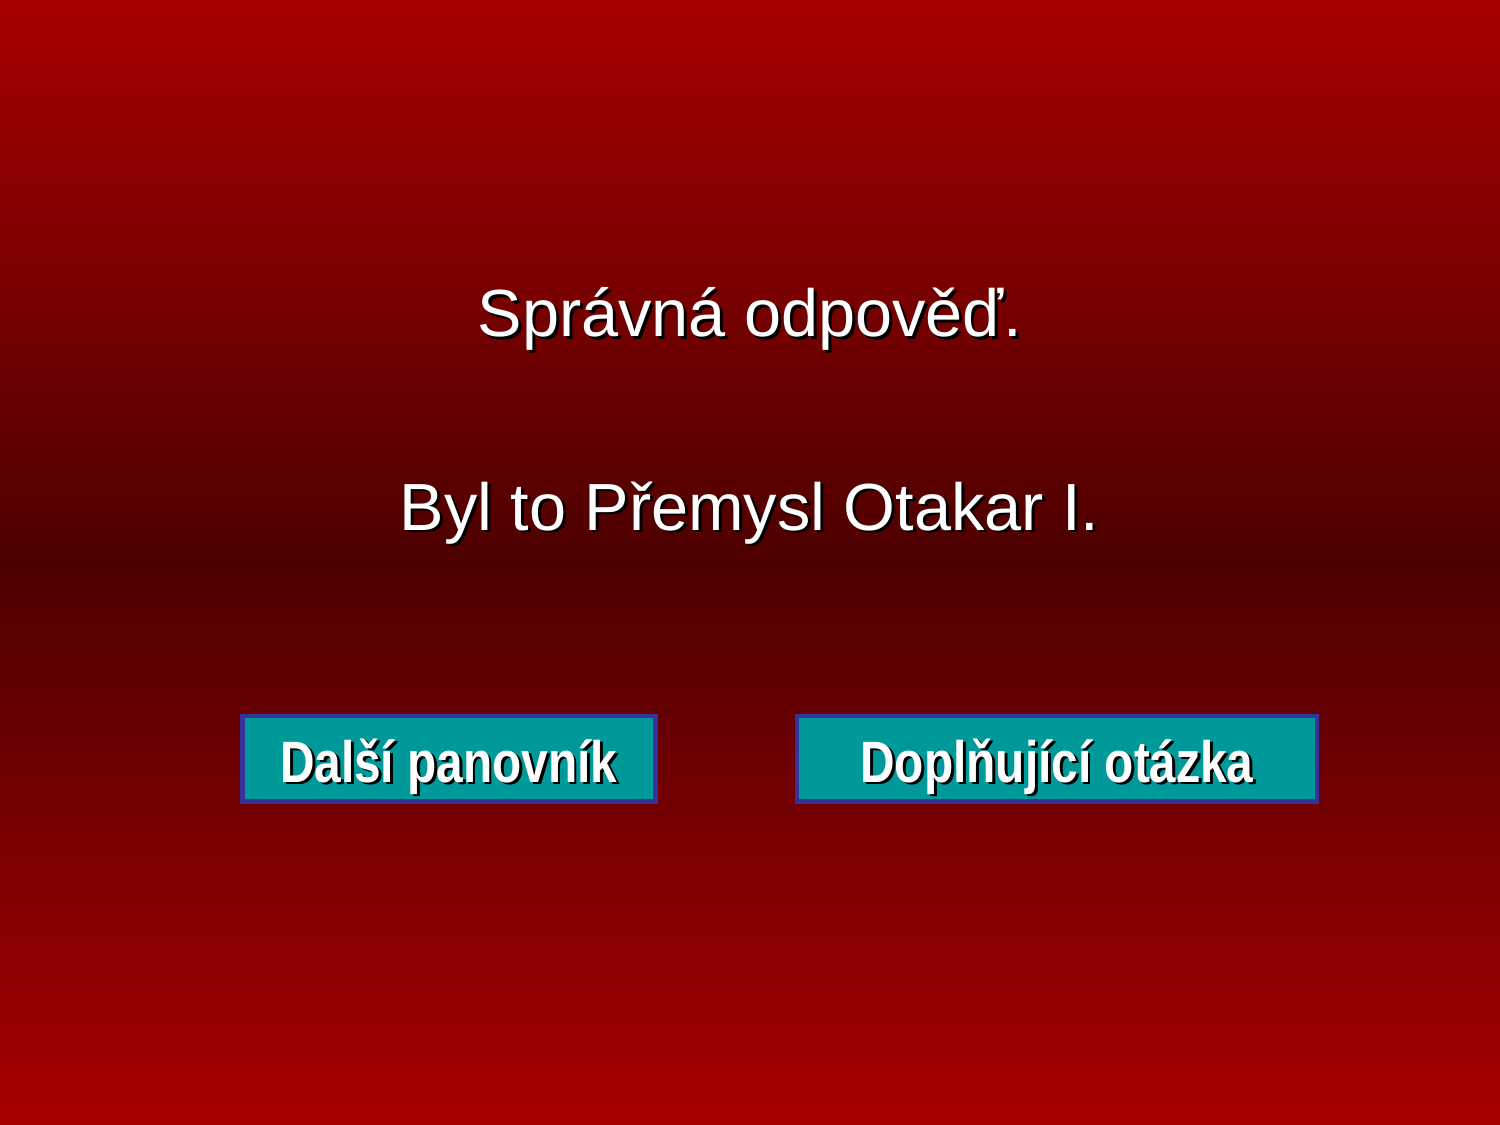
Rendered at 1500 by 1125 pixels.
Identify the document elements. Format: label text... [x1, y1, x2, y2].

list Správná odpověď. Byl to Přemysl Otakar I. [75, 262, 1426, 1006]
text_box Další panovník [242, 716, 656, 802]
text_box Doplňující otázka [797, 716, 1317, 802]
